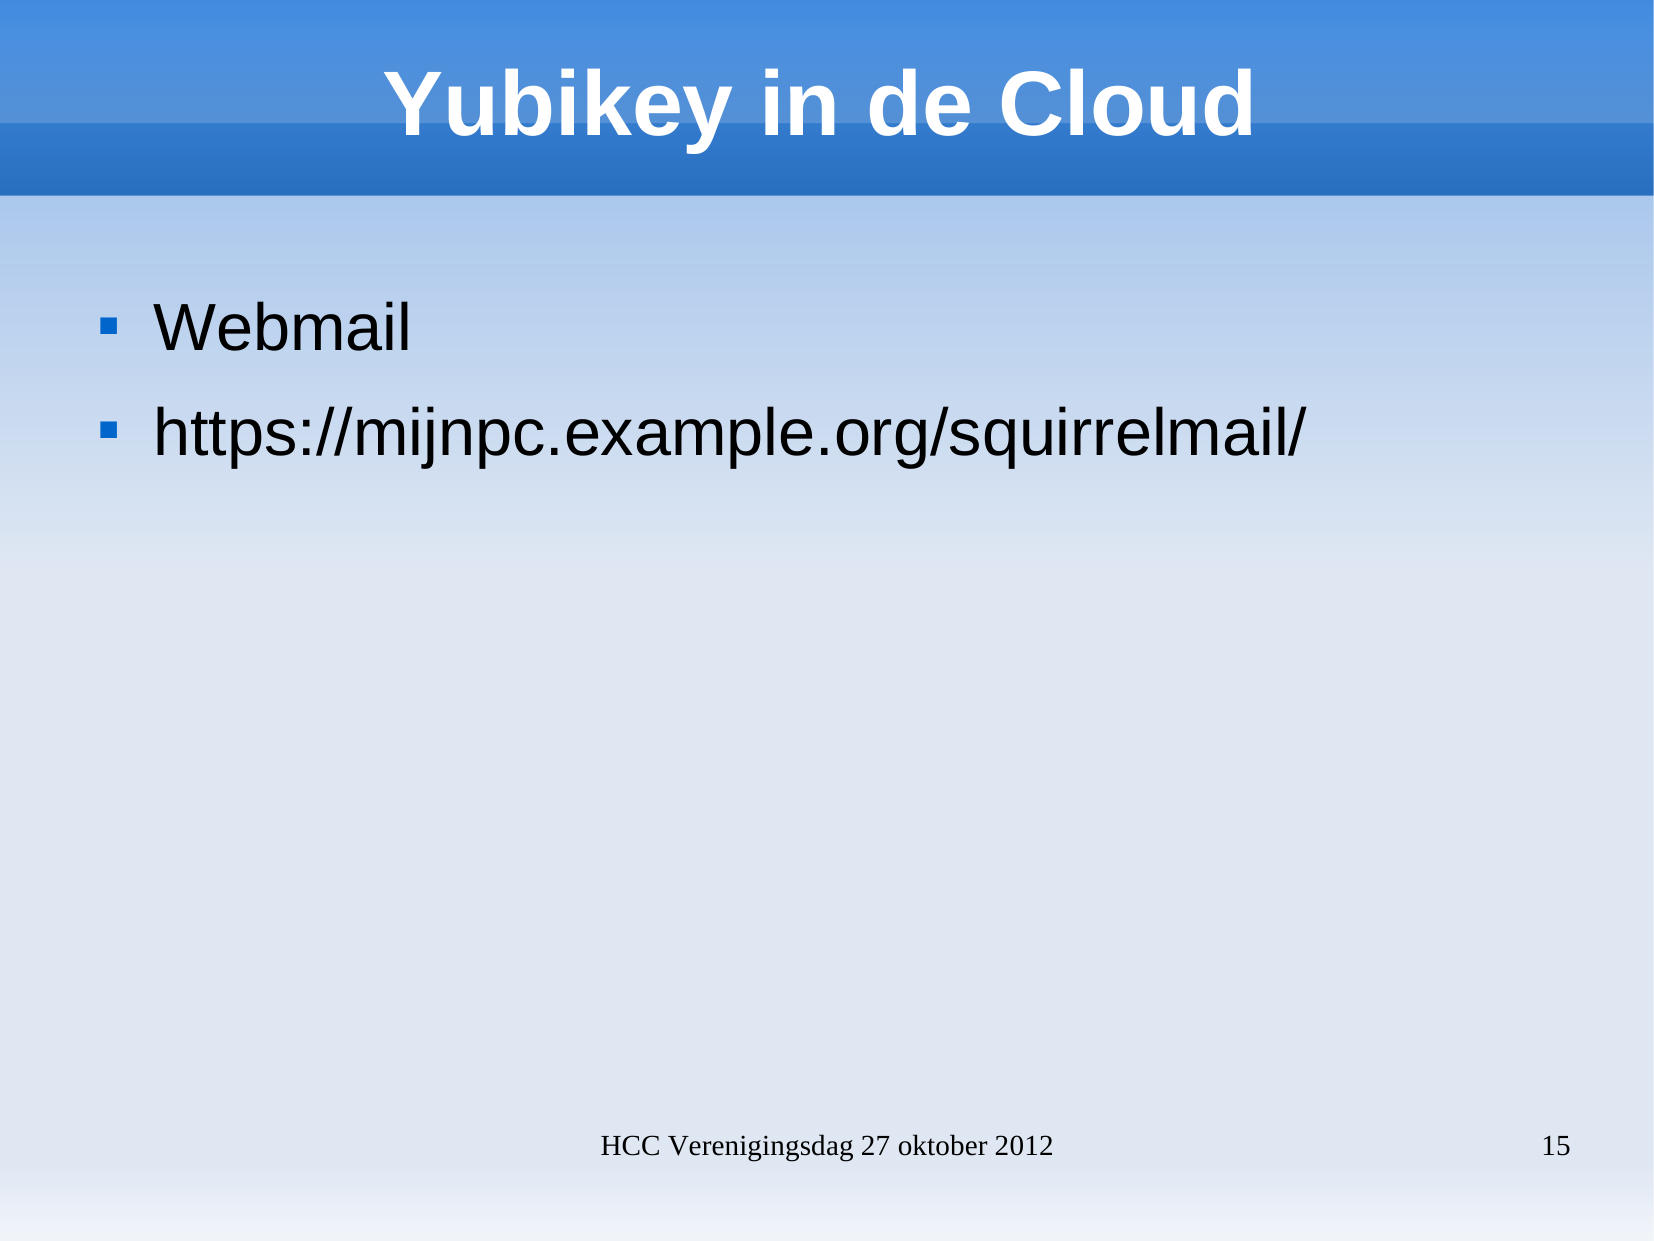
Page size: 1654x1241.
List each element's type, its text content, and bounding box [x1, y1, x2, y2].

title Yubikey in de Cloud [76, 7, 1565, 200]
picture [0, 0, 1654, 1241]
list Webmail https://mijnpc.example.org/squirrelmail/ [82, 290, 1571, 1094]
